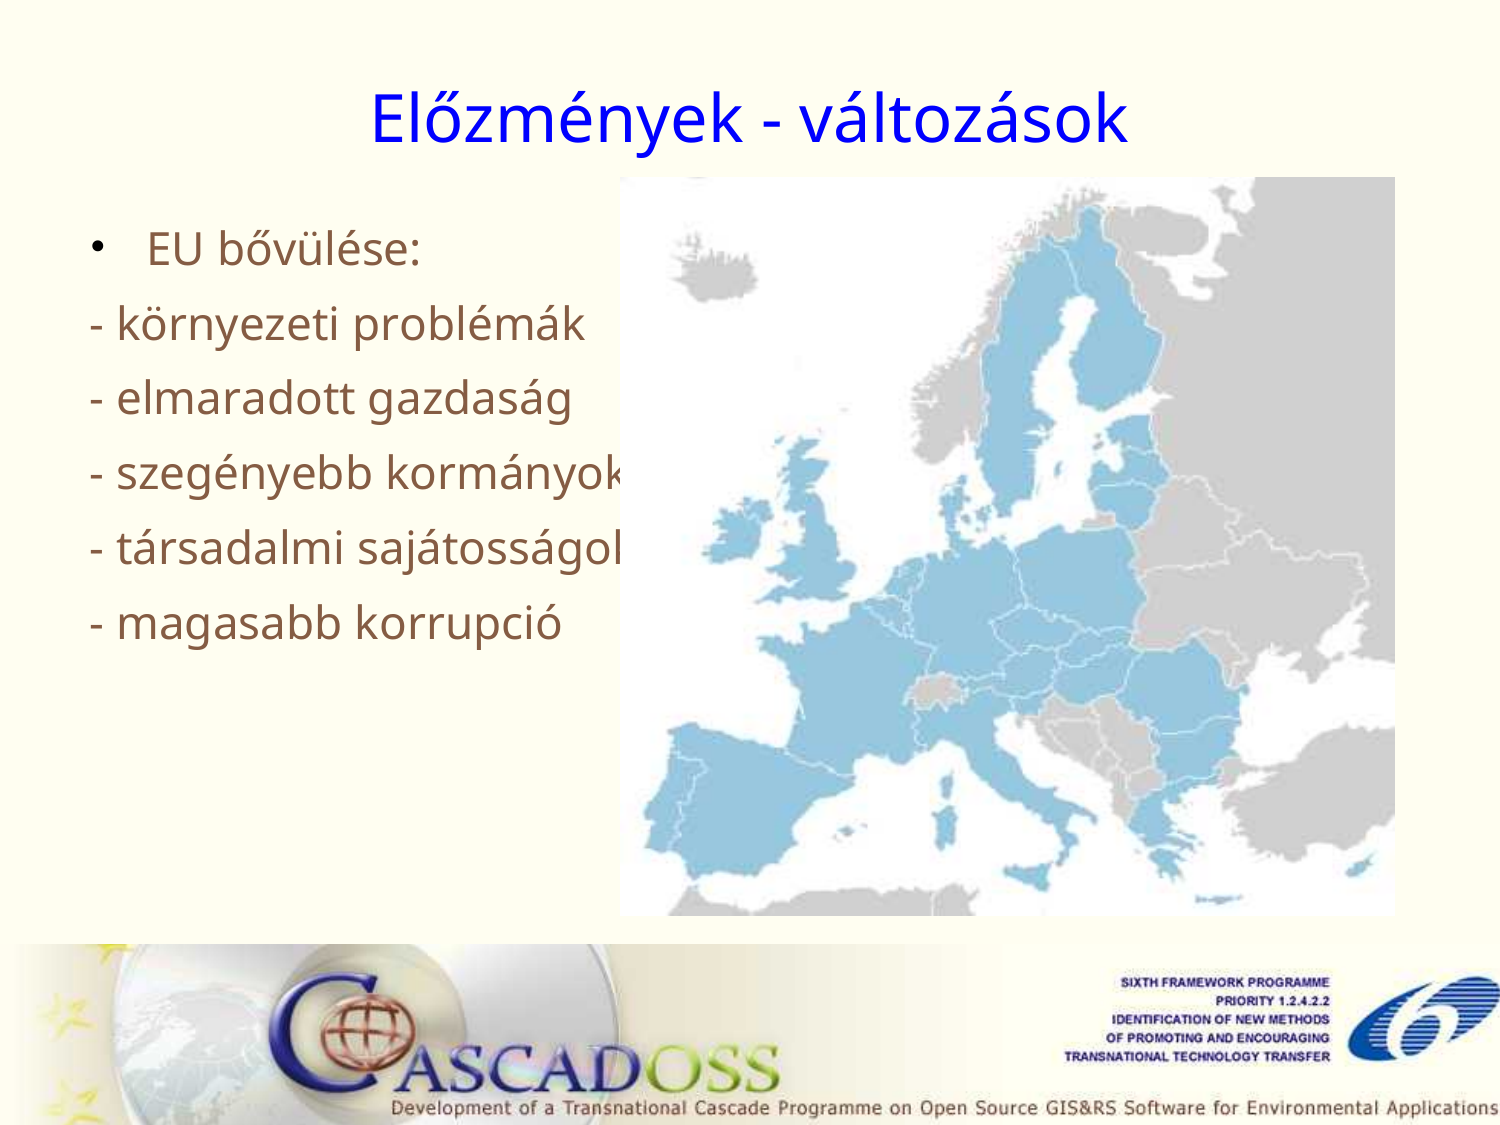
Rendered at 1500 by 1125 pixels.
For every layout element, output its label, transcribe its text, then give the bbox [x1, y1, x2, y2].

picture [620, 177, 1395, 916]
picture [0, 944, 1500, 1125]
list EU bővülése: - környezeti problémák - elmaradott gazdaság - szegényebb kormányok - társadalmi sajátosságok - magasabb korrupció [75, 208, 1425, 951]
title Előzmények - változások [75, 28, 1425, 201]
